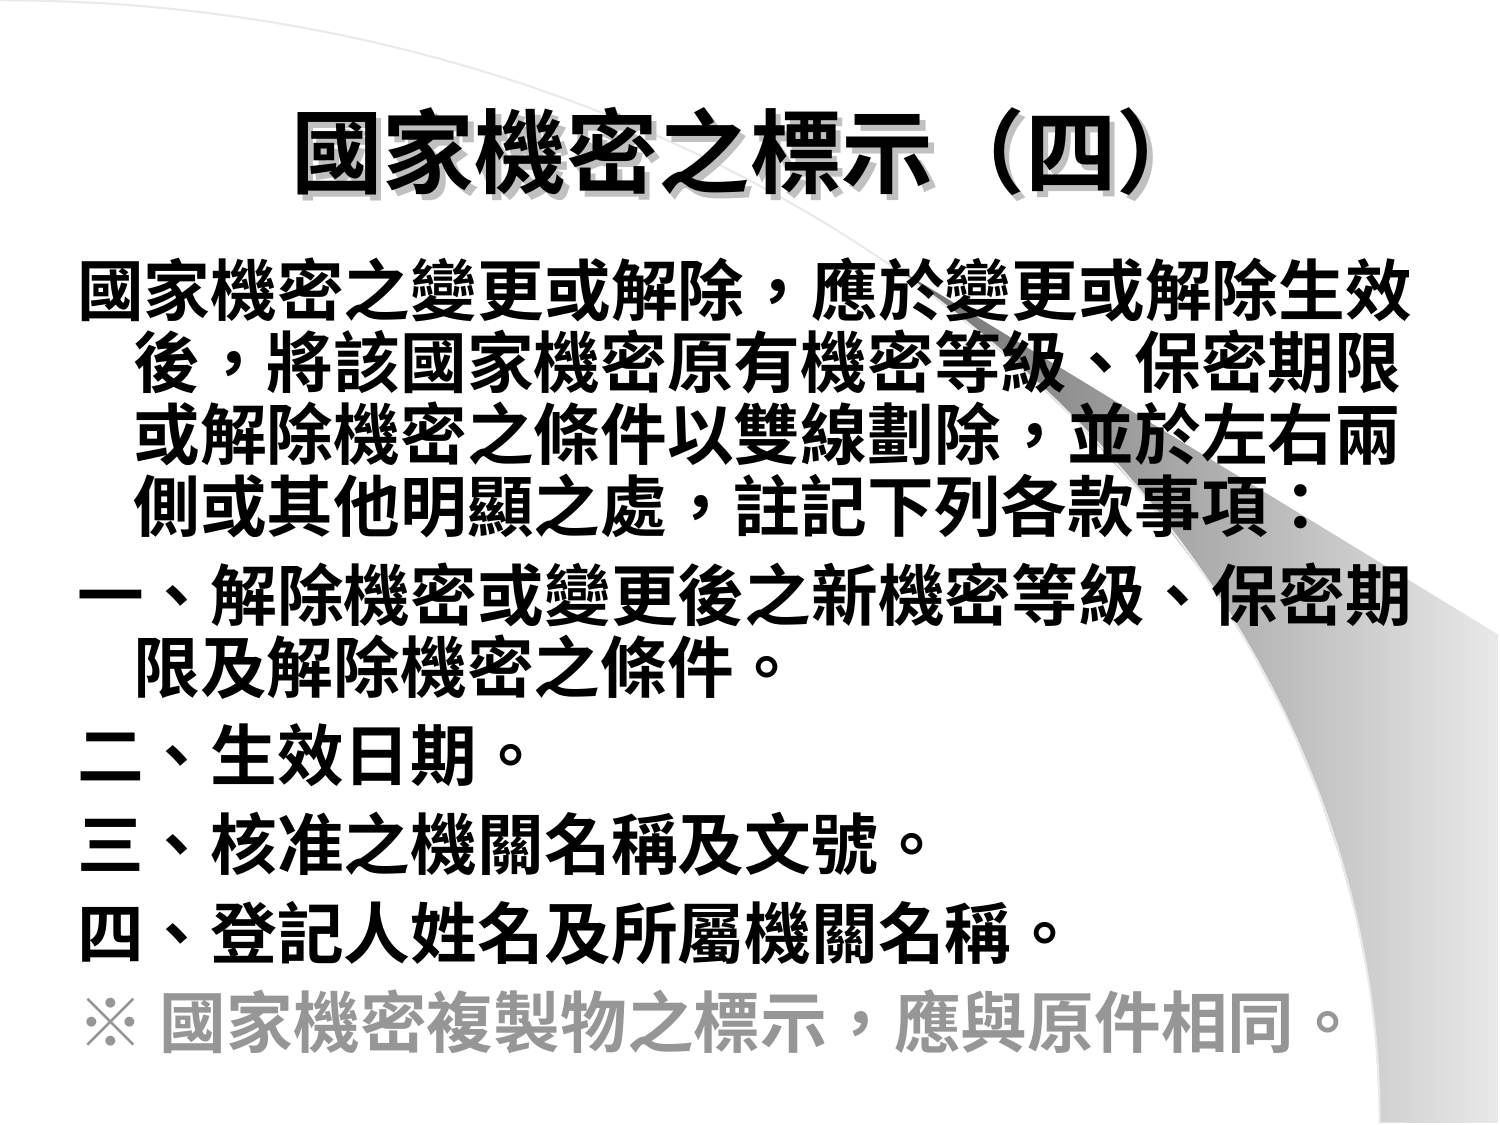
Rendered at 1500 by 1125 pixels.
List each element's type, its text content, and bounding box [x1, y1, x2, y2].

title 國家機密之標示（四） [112, 50, 1388, 249]
list 國家機密之變更或解除，應於變更或解除生效後，將該國家機密原有機密等級、保密期限或解除機密之條件以雙線劃除，並於左右兩側或其他明顯之處，註記下列各款事項： 一、解除機密或變更後之新機密等級、保密期限及解除機密之條件。 二、生效日期。 三、核准之機關名稱及文號。 四、登記人姓名及所屬機關名稱。 ※國家機密複製物之標示，應與原件相同。 [62, 249, 1450, 1075]
